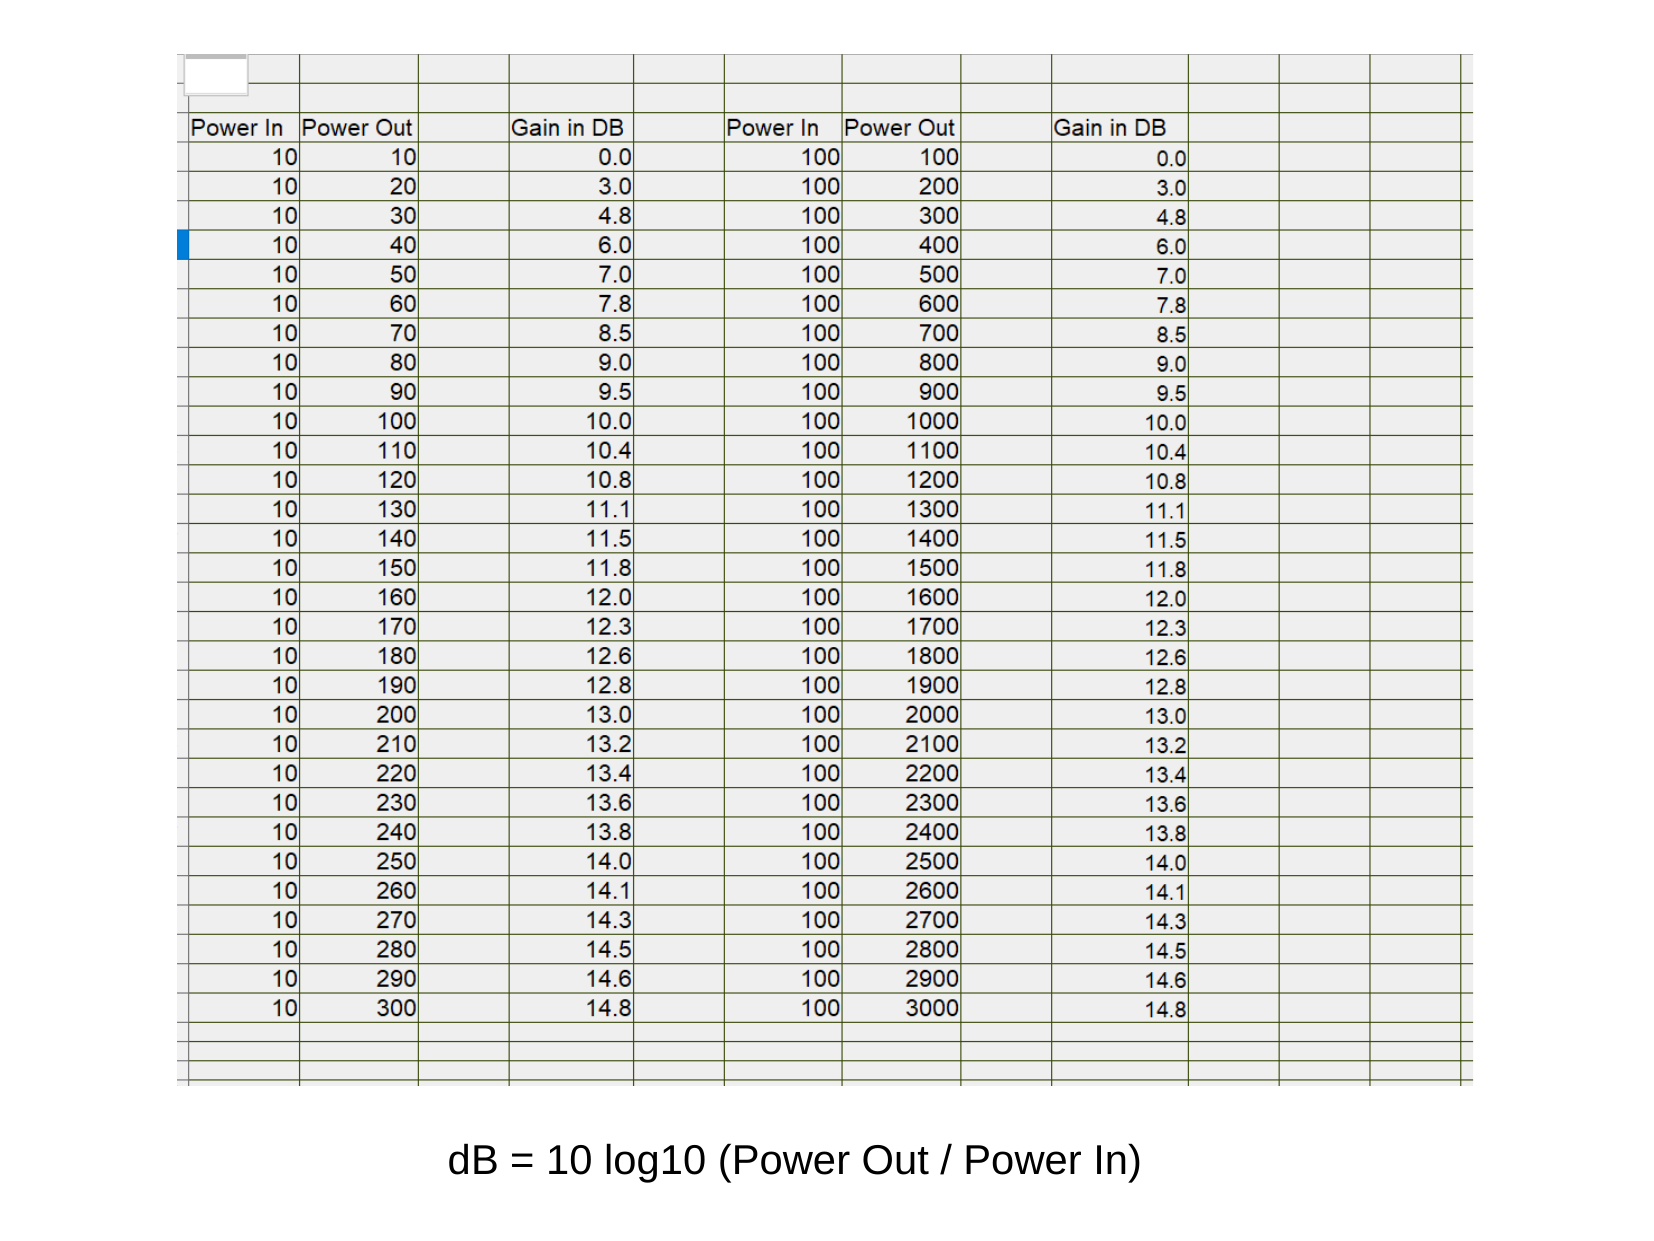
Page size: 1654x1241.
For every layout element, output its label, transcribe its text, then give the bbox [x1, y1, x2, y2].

text_box dB = 10 log10 (Power Out / Power In) [447, 1136, 1261, 1201]
picture [177, 54, 1474, 1086]
